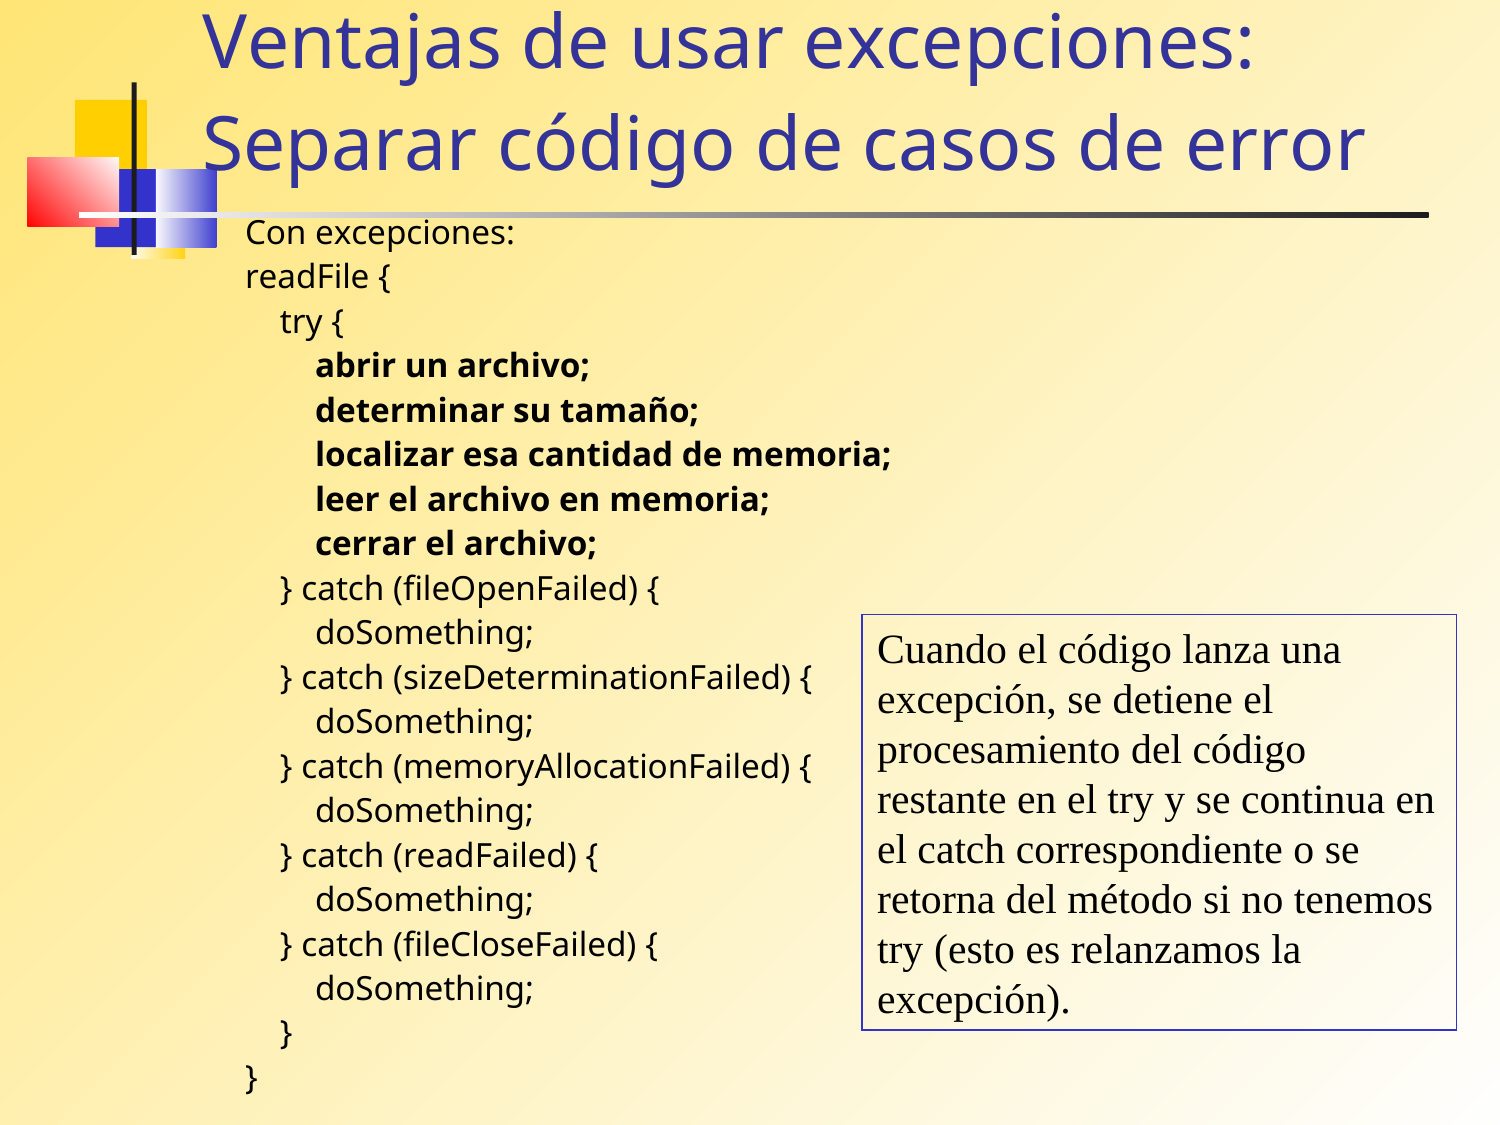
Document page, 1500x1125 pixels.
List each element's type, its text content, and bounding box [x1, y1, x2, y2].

title Ventajas de usar excepciones: Separar código de casos de error [187, 4, 1466, 201]
text_box Cuando el código lanza una excepción, se detiene el procesamiento del código restante en el try y se continua en el catch correspondiente o se retorna del método si no tenemos try (esto es relanzamos la excepción). [862, 614, 1457, 1031]
list Con excepciones: readFile { try { abrir un archivo; determinar su tamaño; localizar esa cantidad de memoria; leer el archivo en memoria; cerrar el archivo; } catch (fileOpenFailed) { doSomething; } catch (sizeDeterminationFailed) { doSomething; } catch (memoryAllocationFailed) { doSomething; } catch (readFailed) { doSomething; } catch (fileCloseFailed) { doSomething; } } [230, 207, 1143, 1061]
